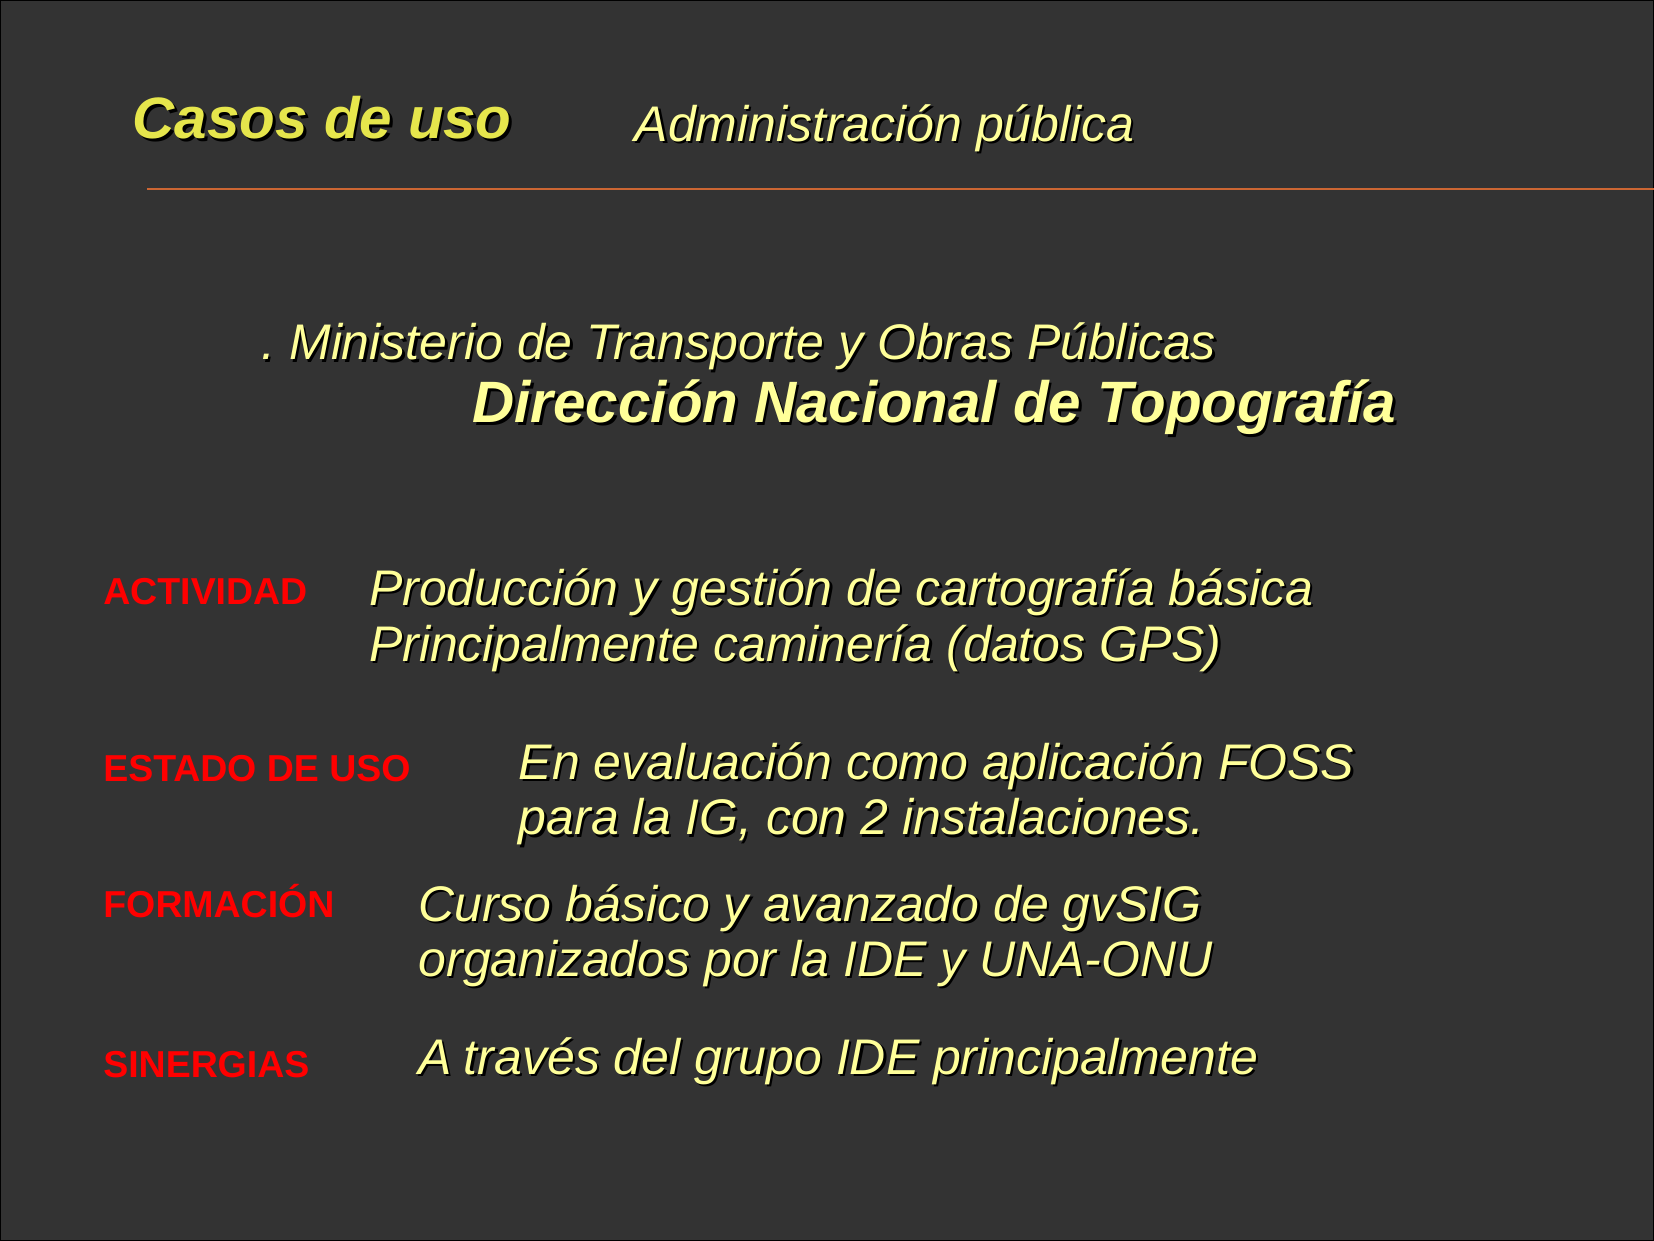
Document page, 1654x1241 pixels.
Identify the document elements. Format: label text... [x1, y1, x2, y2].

text_box Producción y gestión de cartografía básica Principalmente caminería (datos GPS) [354, 552, 1654, 680]
text_box FORMACIÓN [88, 876, 403, 934]
text_box Administración pública [620, 88, 1536, 160]
text_box Casos de uso [118, 78, 1536, 169]
text_box En evaluación como aplicación FOSS para la IG, con 2 instalaciones. [504, 726, 1447, 853]
text_box [0, 0, 1654, 1241]
text_box . Ministerio de Transporte y Obras Públicas Dirección Nacional de Topografía [236, 307, 1536, 443]
text_box ESTADO DE USO [88, 740, 502, 798]
text_box ACTIVIDAD [88, 563, 354, 621]
text_box A través del grupo IDE principalmente [403, 1021, 1347, 1093]
text_box Curso básico y avanzado de gvSIG organizados por la IDE y UNA-ONU [403, 868, 1347, 995]
text_box SINERGIAS [88, 1035, 403, 1093]
